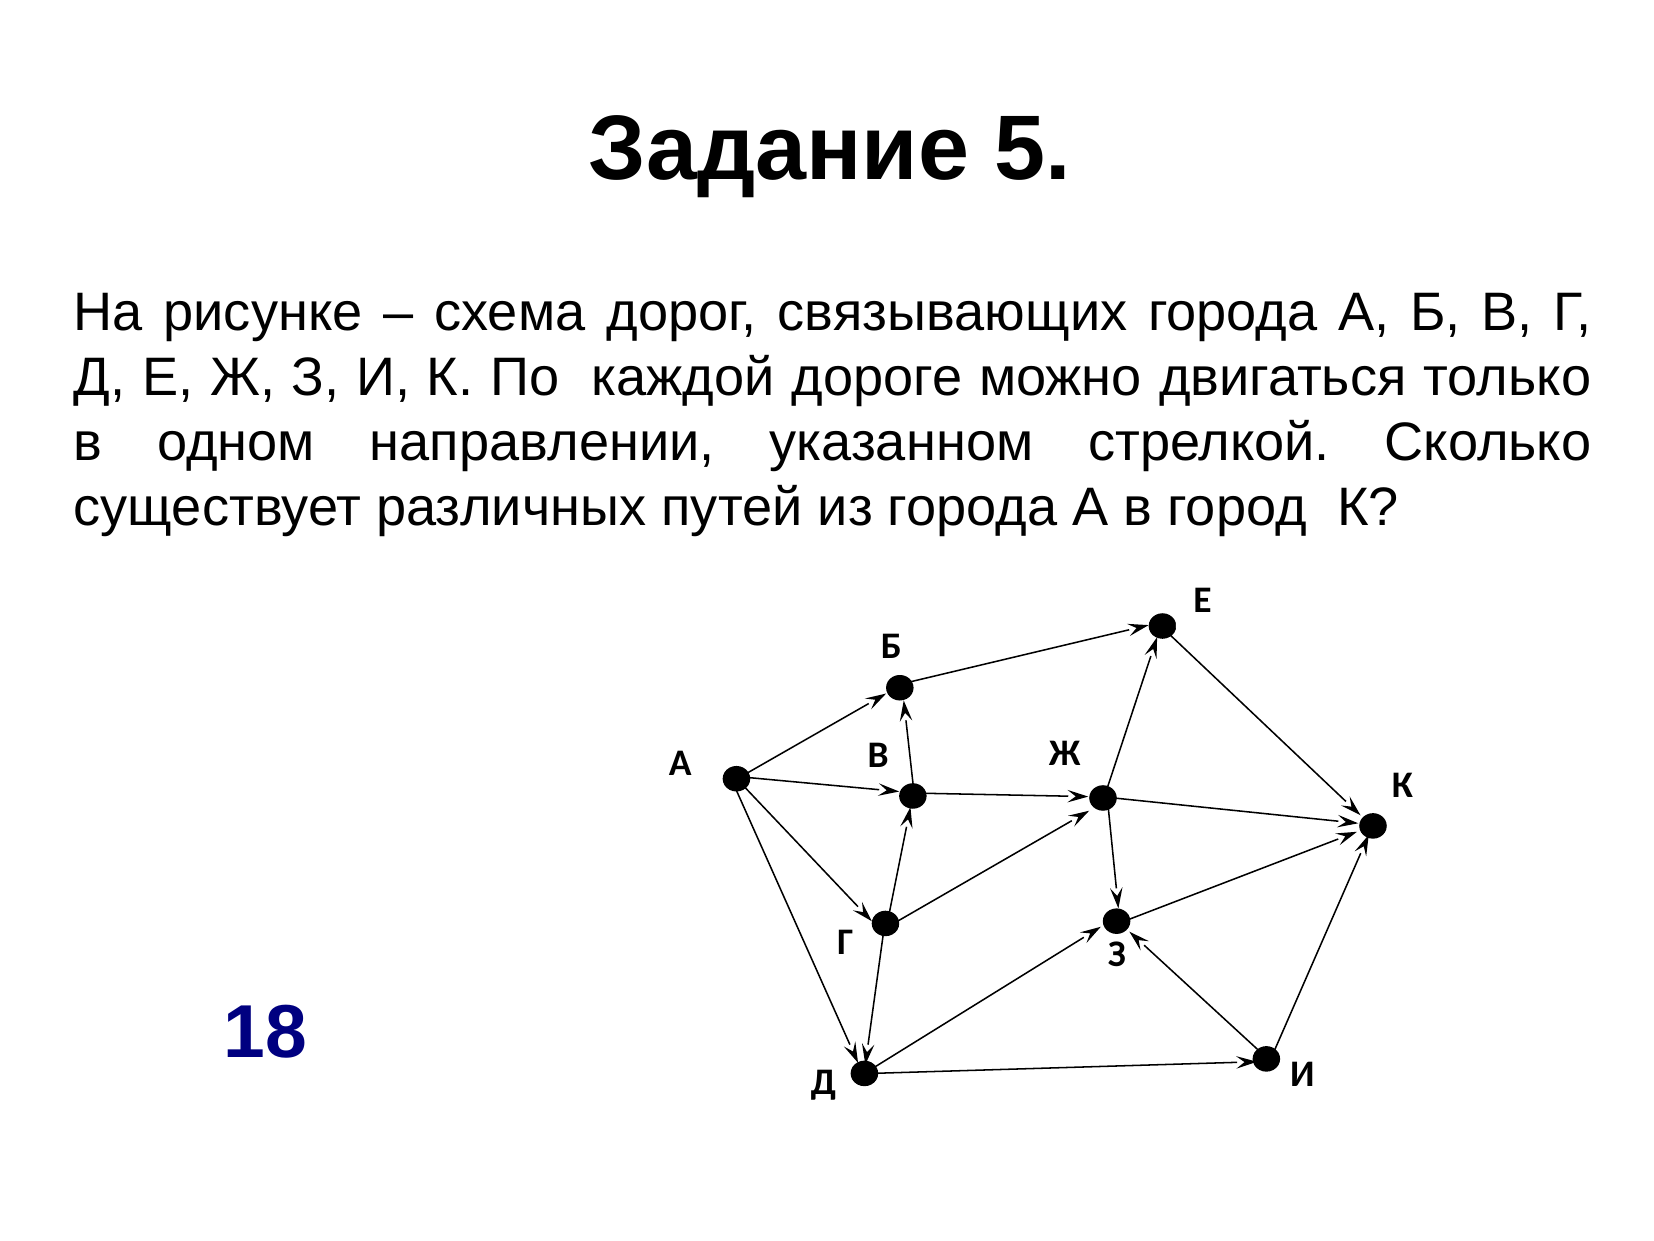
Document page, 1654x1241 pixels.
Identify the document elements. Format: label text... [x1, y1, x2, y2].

text_box [851, 1060, 879, 1087]
text_box [1102, 908, 1131, 932]
text_box [872, 910, 888, 936]
text_box [722, 765, 751, 792]
title Задание 5. [82, 68, 1571, 268]
text_box Ж [1038, 731, 1092, 782]
text_box Д [796, 1060, 851, 1111]
text_box [899, 783, 927, 809]
text_box З [1090, 932, 1144, 983]
text_box Б [864, 625, 918, 675]
text_box З [1133, 932, 1144, 938]
text_box [1252, 1046, 1275, 1072]
text_box К [1375, 763, 1429, 814]
text_box И [1275, 1052, 1329, 1103]
text_box Е [1175, 578, 1230, 629]
text_box [886, 675, 914, 701]
text_box А [653, 741, 707, 792]
list На рисунке – схема дорог, связывающих города А, Б, В, Г, Д, Е, Ж, З, И, К. По каждой дороге можно двигаться только в одном направлении, указанном стрелкой. Сколько существует различных путей из города А в город К? 18 [58, 268, 1609, 1194]
text_box Г [818, 921, 872, 971]
text_box [884, 911, 900, 937]
text_box [1359, 813, 1387, 839]
text_box [1148, 613, 1176, 639]
text_box [1089, 785, 1117, 811]
text_box В [851, 733, 905, 784]
